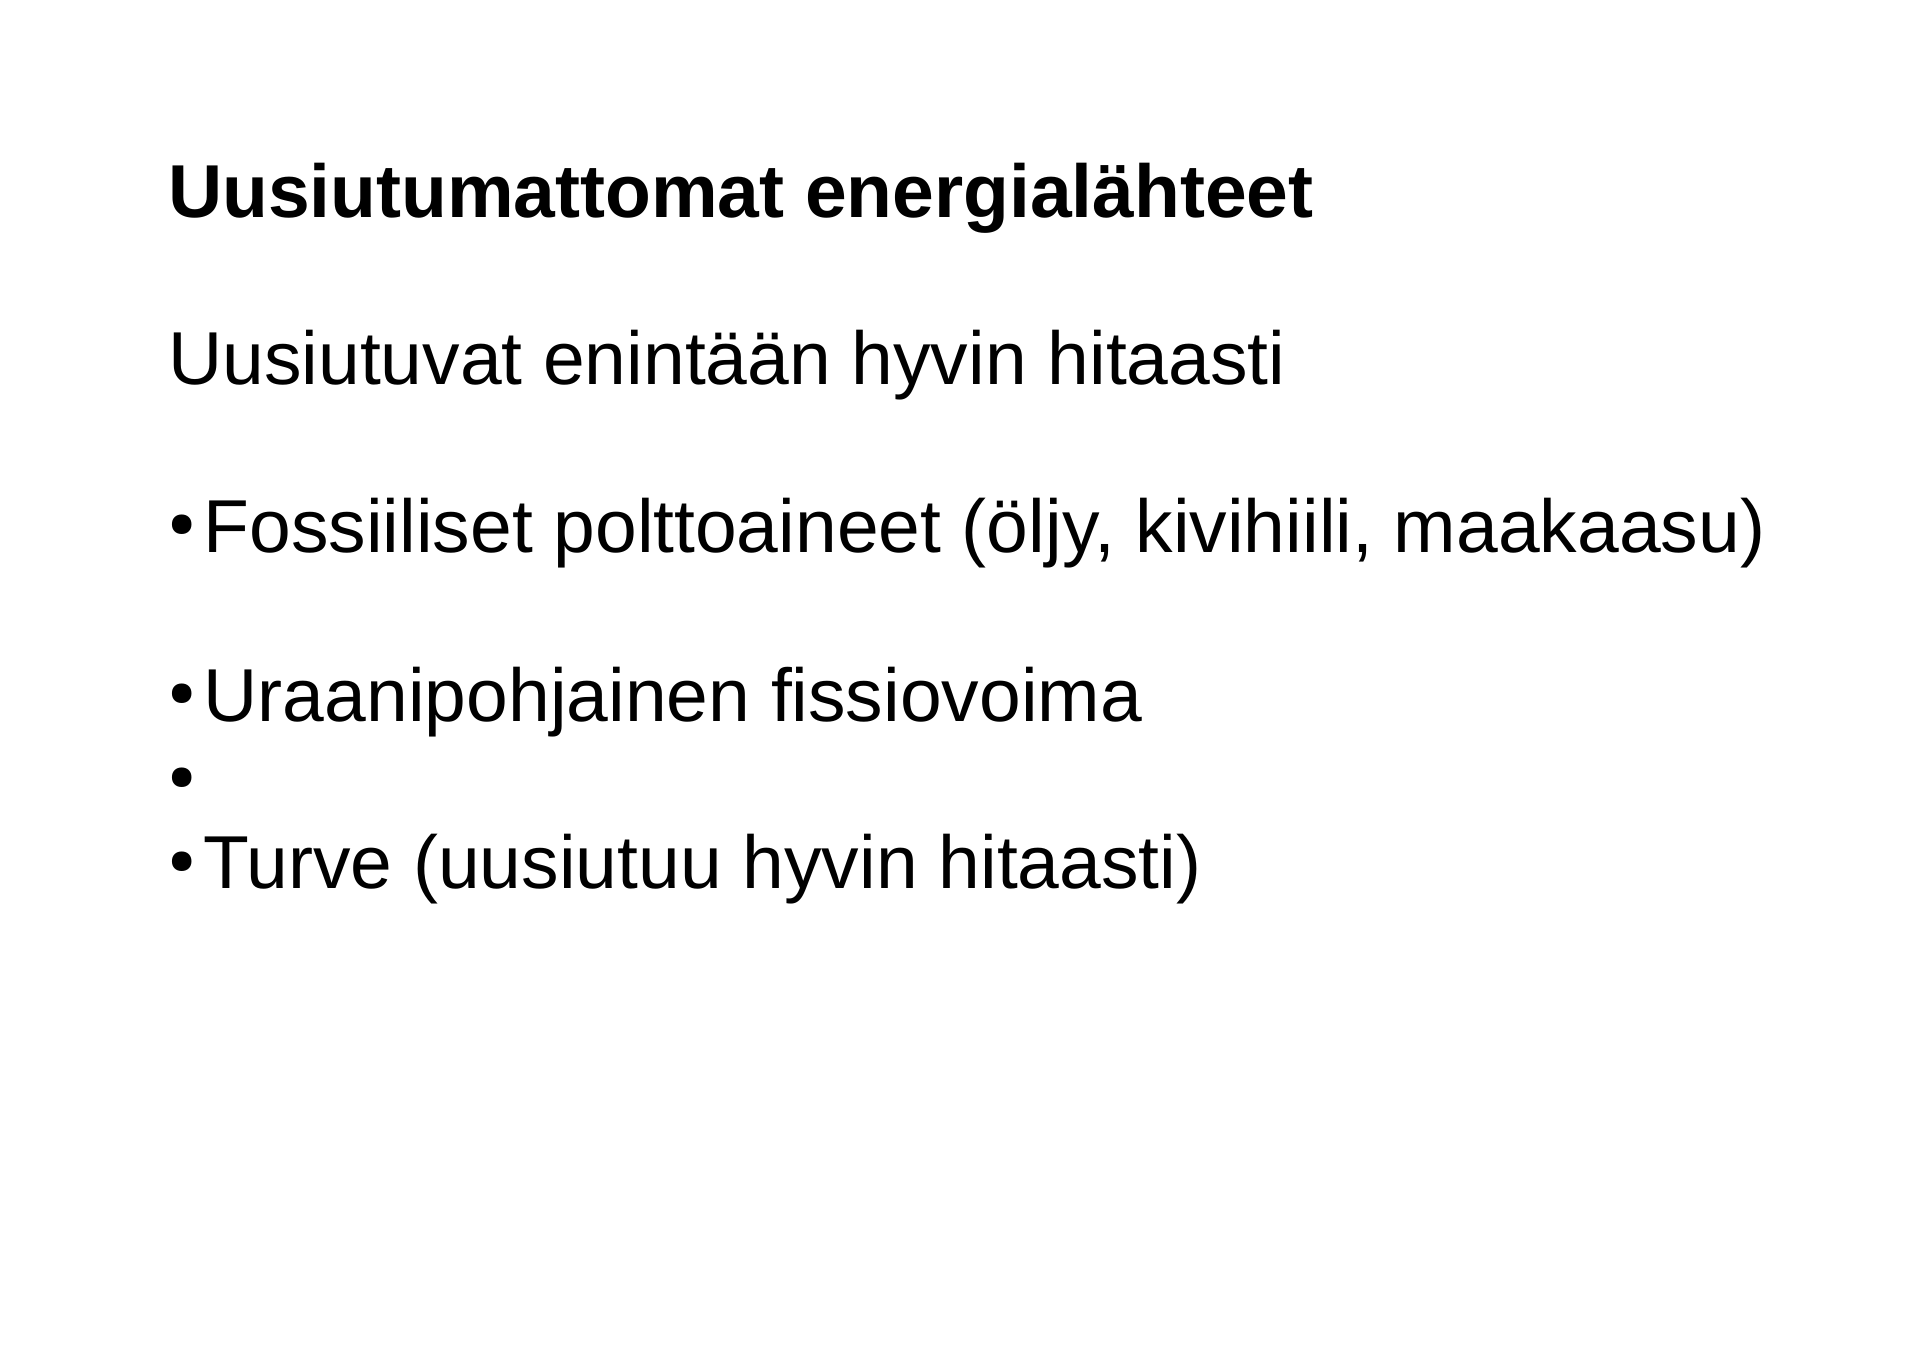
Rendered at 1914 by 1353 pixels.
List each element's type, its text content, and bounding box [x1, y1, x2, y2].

text_box Uusiutumattomat energialähteet Uusiutuvat enintään hyvin hitaasti Fossiiliset polttoaineet (öljy, kivihiili, maakaasu) Uraanipohjainen fissiovoima Turve (uusiutuu hyvin hitaasti) [153, 141, 1782, 1081]
